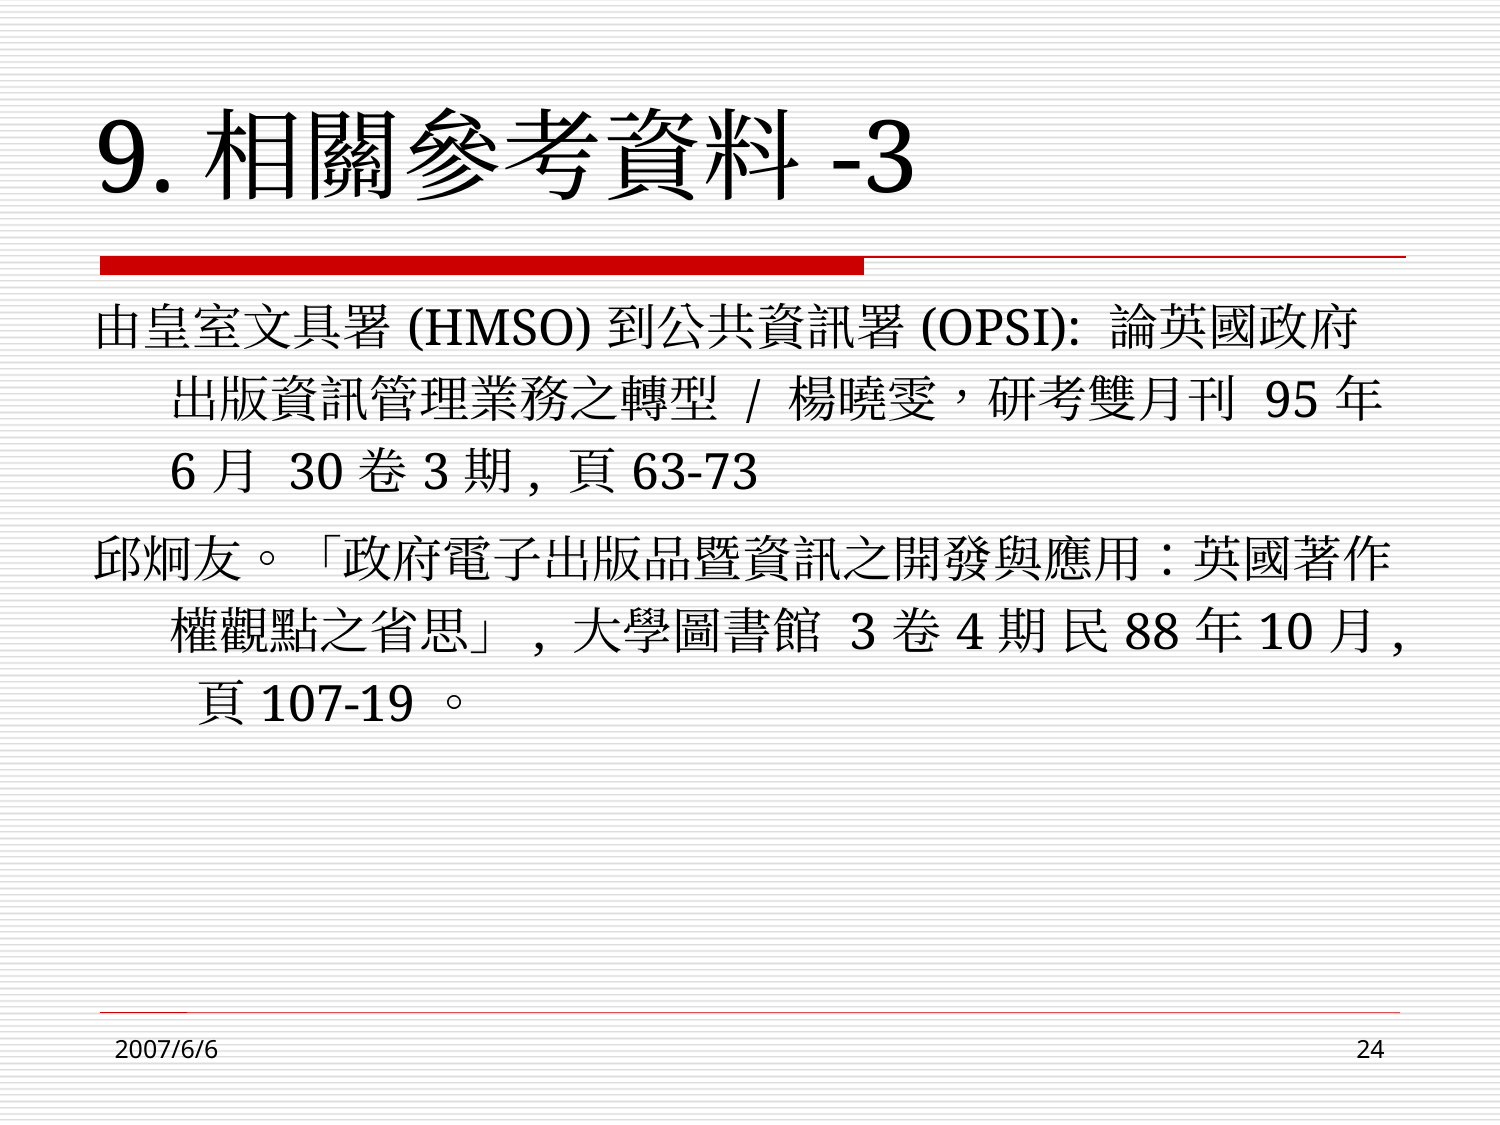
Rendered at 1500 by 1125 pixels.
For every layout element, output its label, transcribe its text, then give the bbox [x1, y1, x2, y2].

picture [0, 0, 1500, 1125]
title 9.相關參考資料-3 [94, 57, 1407, 242]
list 由皇室文具署(HMSO)到公共資訊署(OPSI): 論英國政府出版資訊管理業務之轉型 / 楊曉雯，研考雙月刊 95年6月 30卷3期, 頁63-73 邱炯友。「政府電子出版品暨資訊之開發與應用：英國著作權觀點之省思」, 大學圖書館 3卷4期 民88年10月, 頁107-19。 [92, 287, 1406, 1016]
